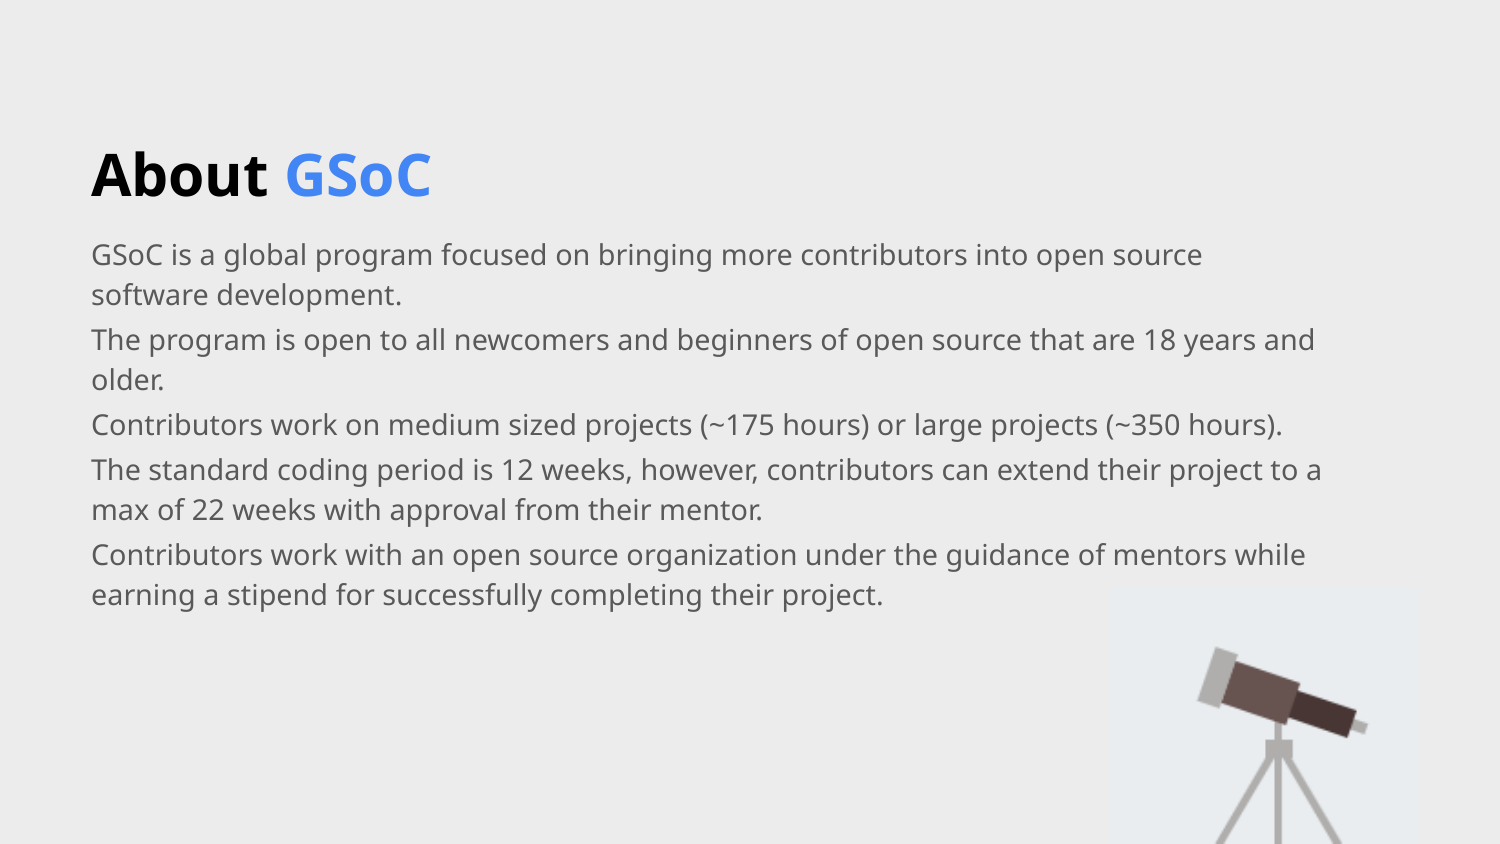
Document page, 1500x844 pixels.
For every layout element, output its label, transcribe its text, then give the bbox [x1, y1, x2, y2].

picture [1109, 587, 1419, 844]
title About GSoC [76, 123, 494, 216]
list GSoC is a global program focused on bringing more contributors into open source software development. The program is open to all newcomers and beginners of open source that are 18 years and older. Contributors work on medium sized projects (~175 hours) or large projects (~350 hours). The standard coding period is 12 weeks, however, contributors can extend their project to a max of 22 weeks with approval from their mentor. Contributors work with an open source organization under the guidance of mentors while earning a stipend for successfully completing their project. [76, 216, 1339, 672]
